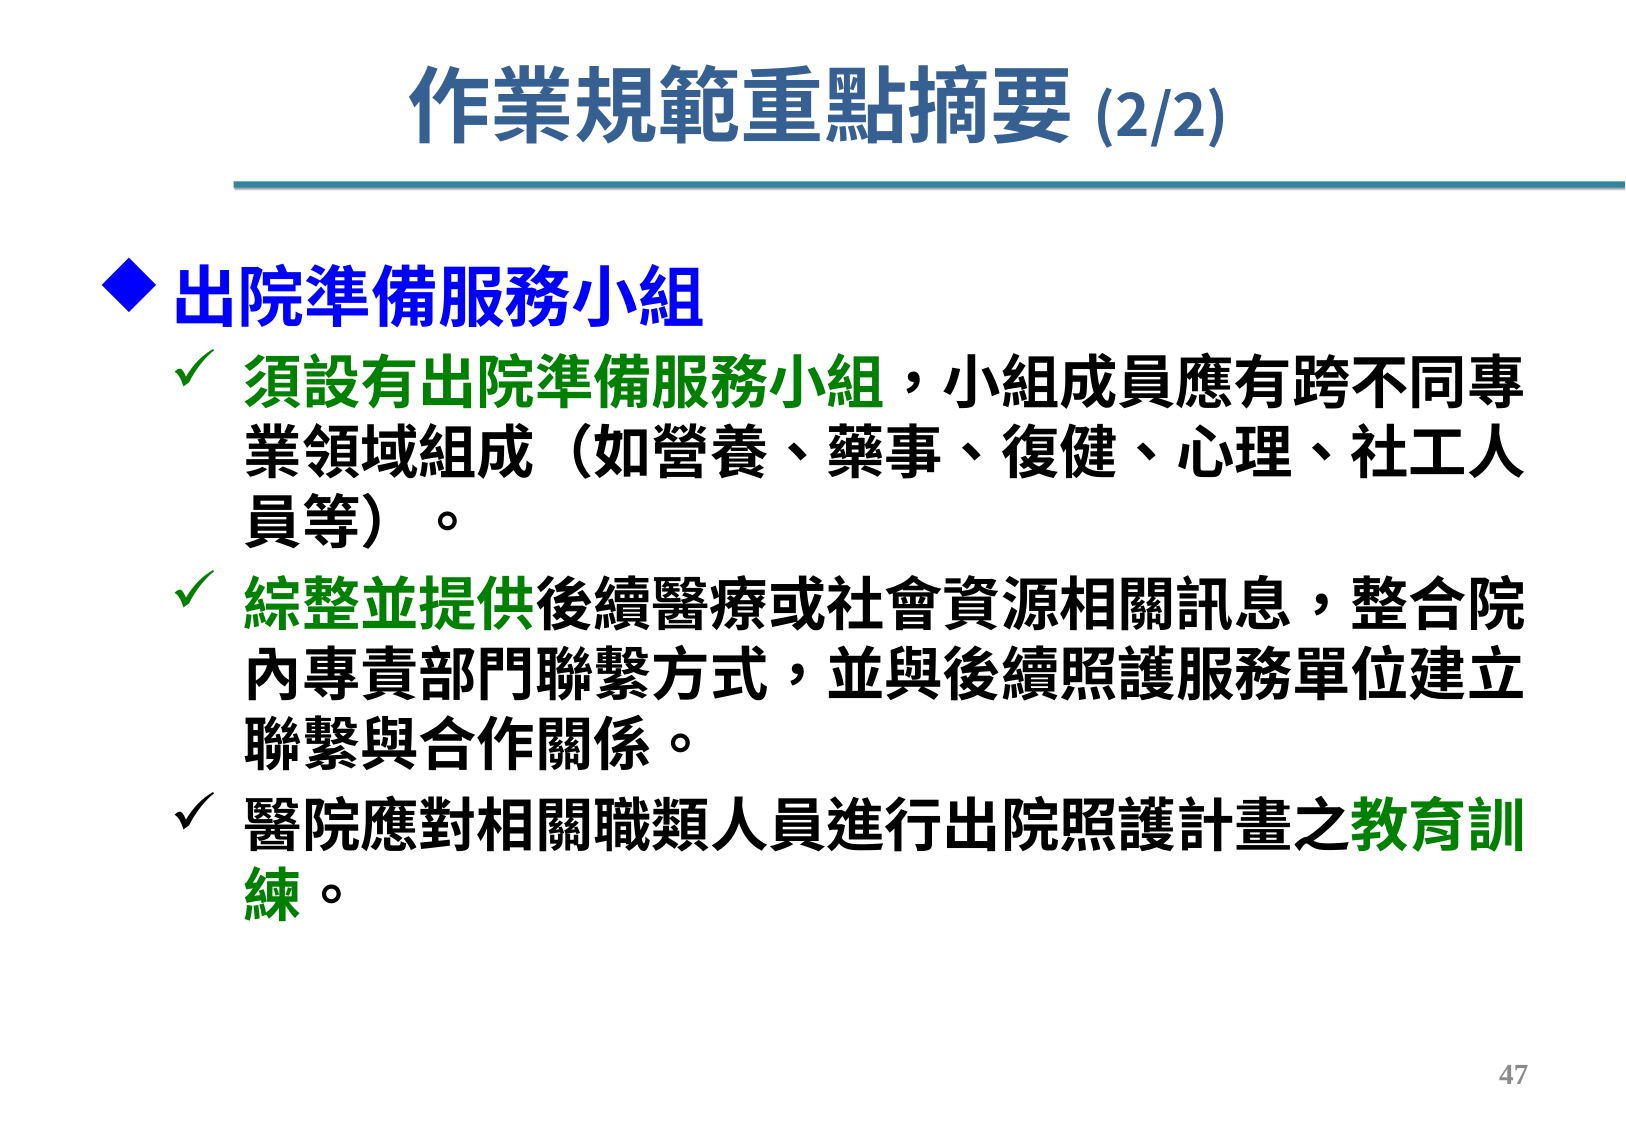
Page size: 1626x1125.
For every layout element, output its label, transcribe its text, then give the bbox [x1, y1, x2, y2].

title 作業規範重點摘要(2/2) [80, 27, 1557, 179]
slide_number <編號> [1164, 1042, 1544, 1103]
list 出院準備服務小組 須設有出院準備服務小組，小組成員應有跨不同專業領域組成（如營養、藥事、復健、心理、社工人員等）。 綜整並提供後續醫療或社會資源相關訊息，整合院內專責部門聯繫方式，並與後續照護服務單位建立聯繫與合作關係。 醫院應對相關職類人員進行出院照護計畫之教育訓練。 [81, 262, 1544, 1005]
